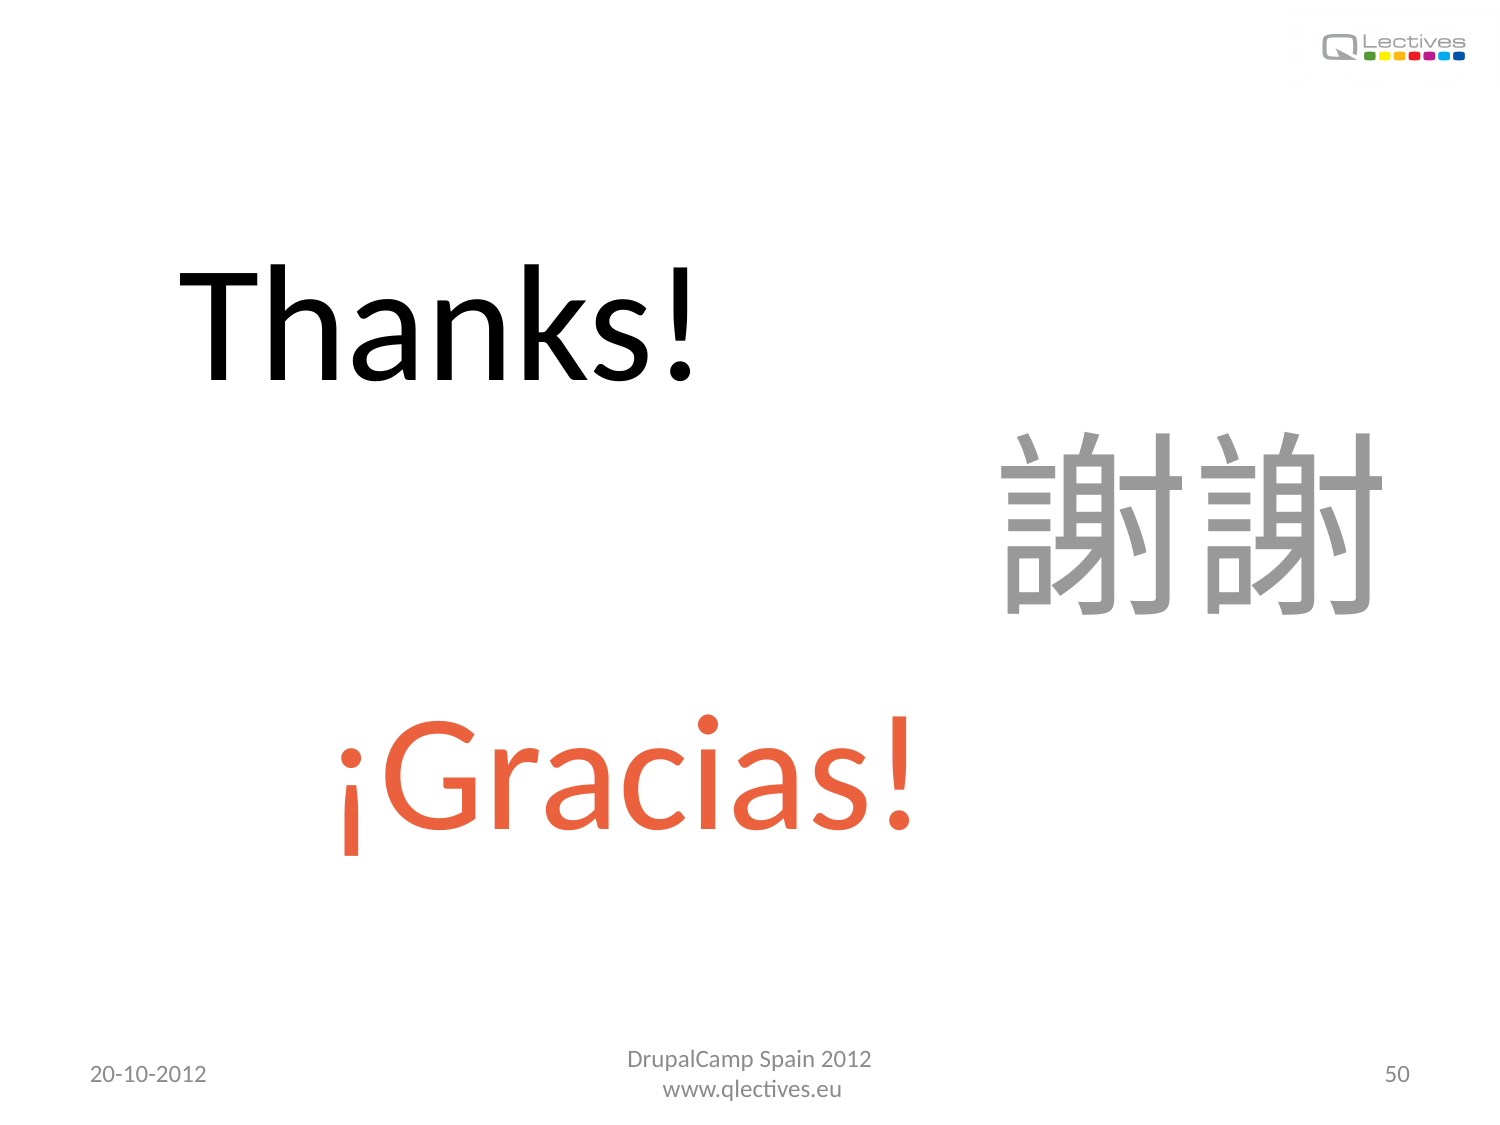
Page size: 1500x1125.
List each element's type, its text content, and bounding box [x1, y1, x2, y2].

picture [1288, 9, 1500, 90]
text_box 20-10-2012 [74, 1042, 425, 1103]
text_box 謝謝 [968, 330, 1414, 711]
text_box DrupalCamp Spain 2012 www.qlectives.eu [512, 1042, 988, 1103]
text_box ¡Gracias! [212, 696, 1040, 922]
text_box Thanks! [94, 248, 792, 473]
text_box <number> [1074, 1042, 1425, 1103]
